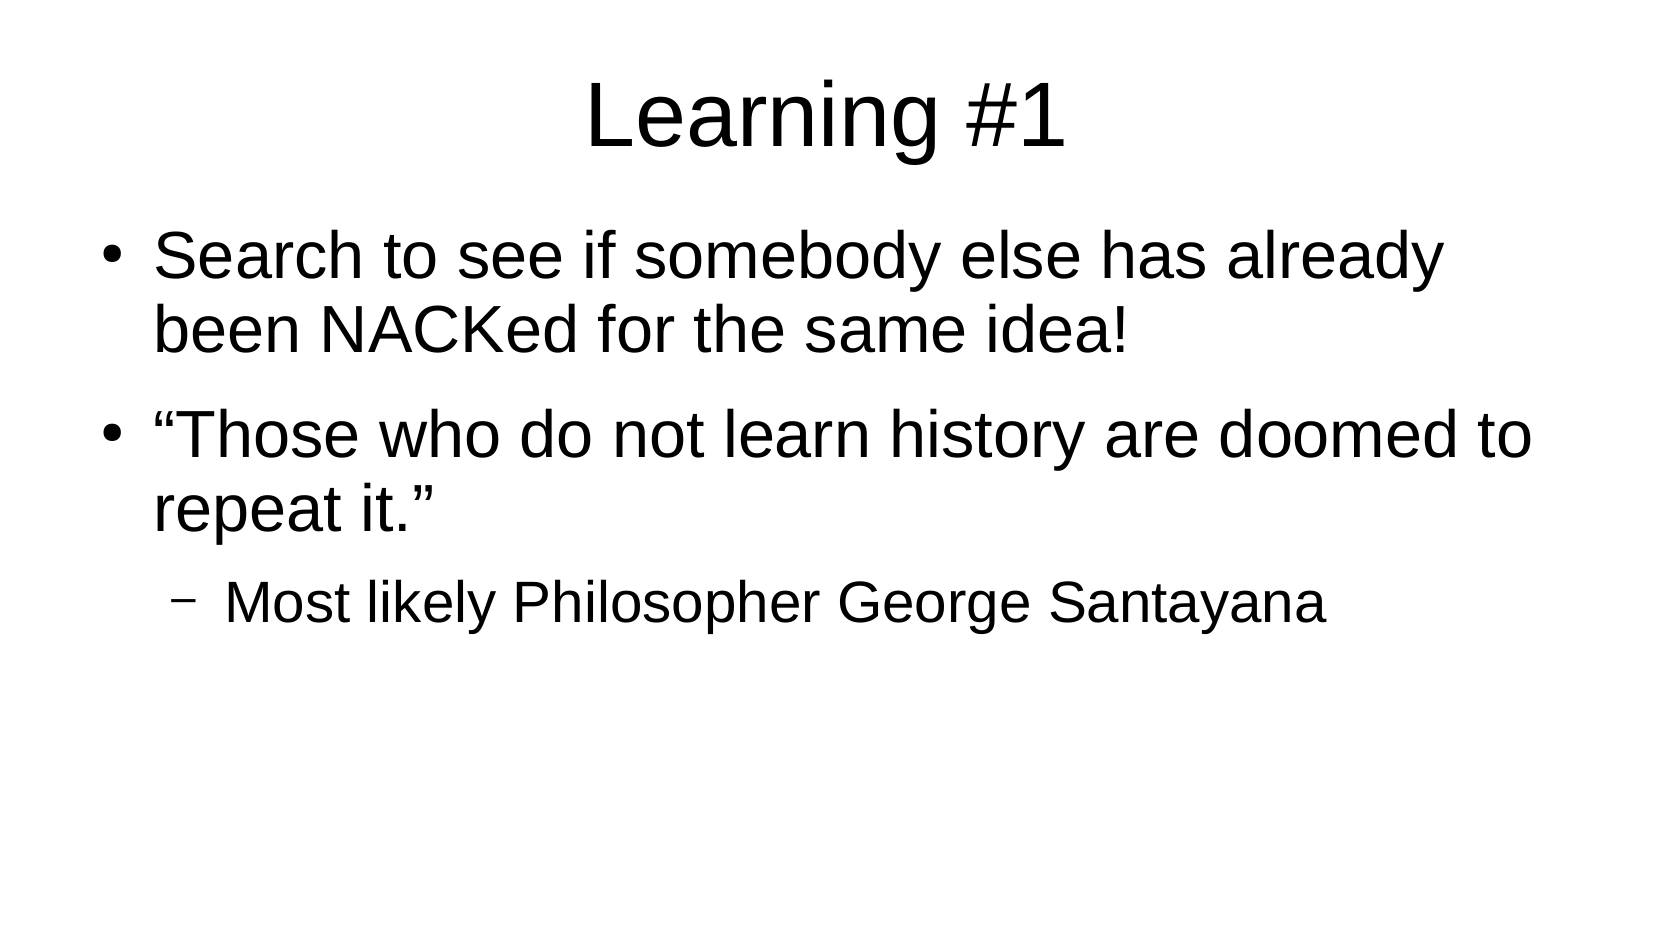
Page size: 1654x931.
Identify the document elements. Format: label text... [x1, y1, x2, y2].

title Learning #1 [82, 37, 1571, 193]
list Search to see if somebody else has already been NACKed for the same idea! “Those who do not learn history are doomed to repeat it.” Most likely Philosopher George Santayana [82, 217, 1571, 758]
